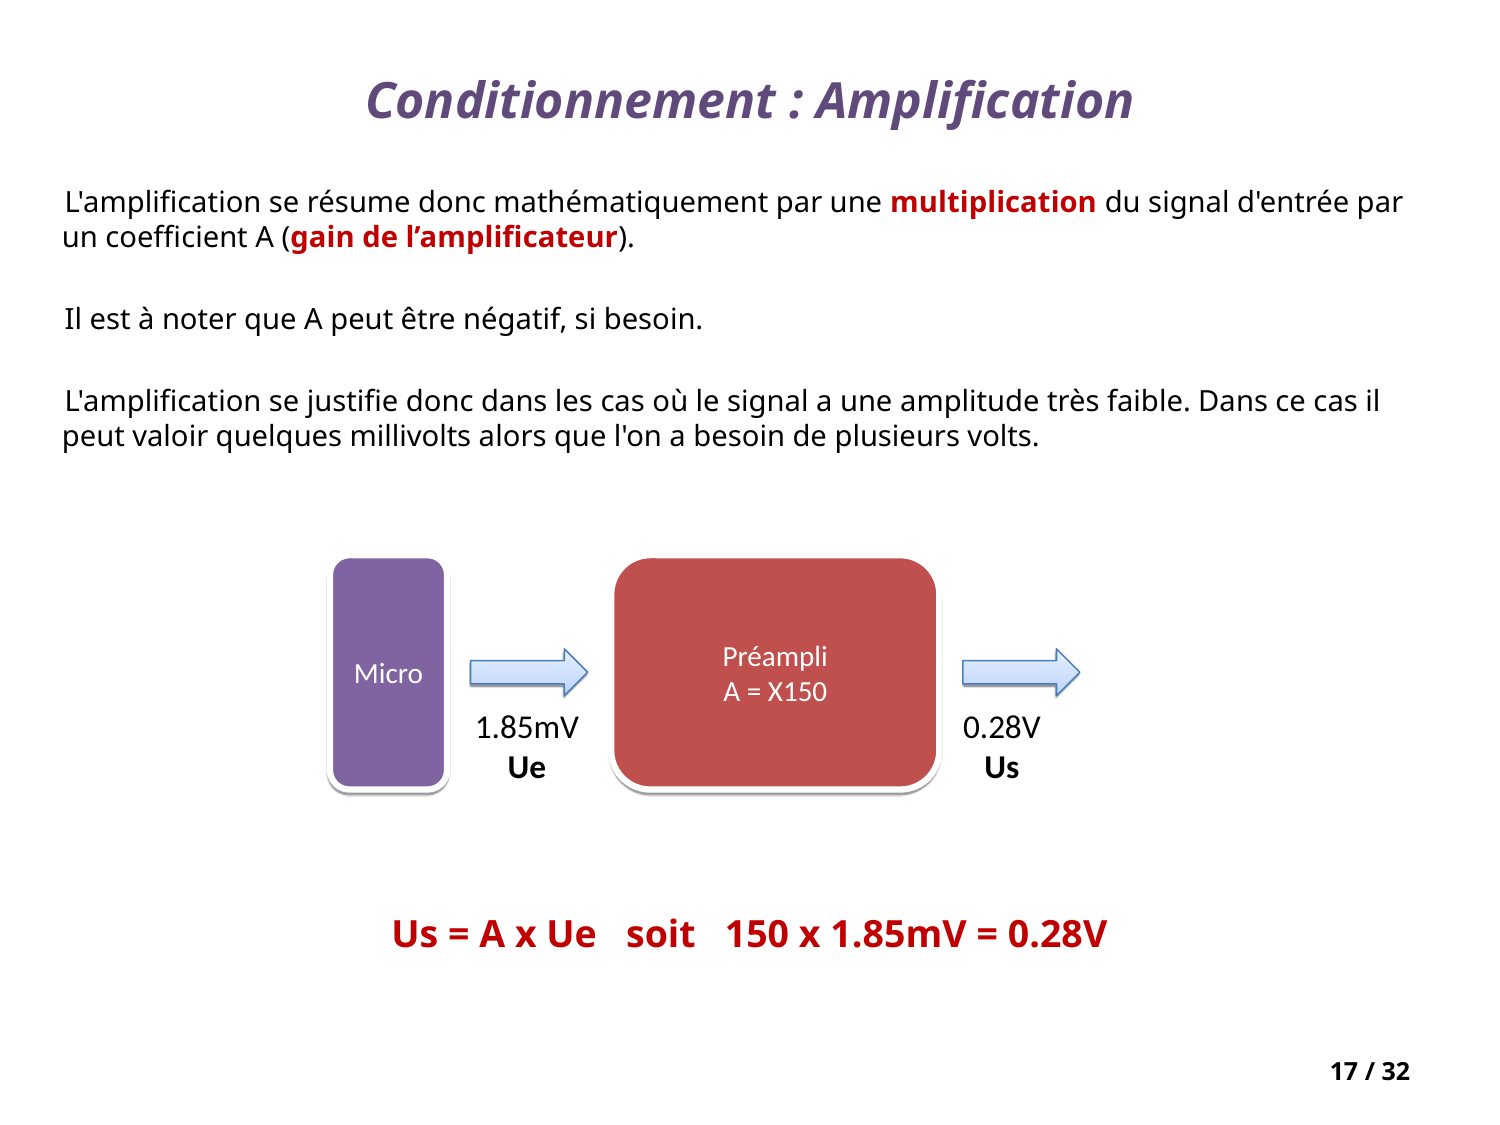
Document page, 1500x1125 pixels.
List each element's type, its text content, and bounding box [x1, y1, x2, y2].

list L'amplification se résume donc mathématiquement par une multiplication du signal d'entrée par un coefficient A (gain de l’amplificateur). Il est à noter que A peut être négatif, si besoin. L'amplification se justifie donc dans les cas où le signal a une amplitude très faible. Dans ce cas il peut valoir quelques millivolts alors que l'on a besoin de plusieurs volts. Us = A x Ue soit 150 x 1.85mV = 0.28V [46, 175, 1454, 1079]
text_box Préampli A = X150 [611, 555, 940, 790]
text_box 0.28V Us [948, 697, 1056, 793]
text_box [962, 648, 1080, 696]
slide_number <numéro> / 32 [1074, 1042, 1425, 1103]
text_box 1.85mV Ue [460, 697, 594, 793]
text_box Micro [329, 555, 448, 790]
text_box [470, 648, 588, 696]
title Conditionnement : Amplification [75, 45, 1425, 153]
